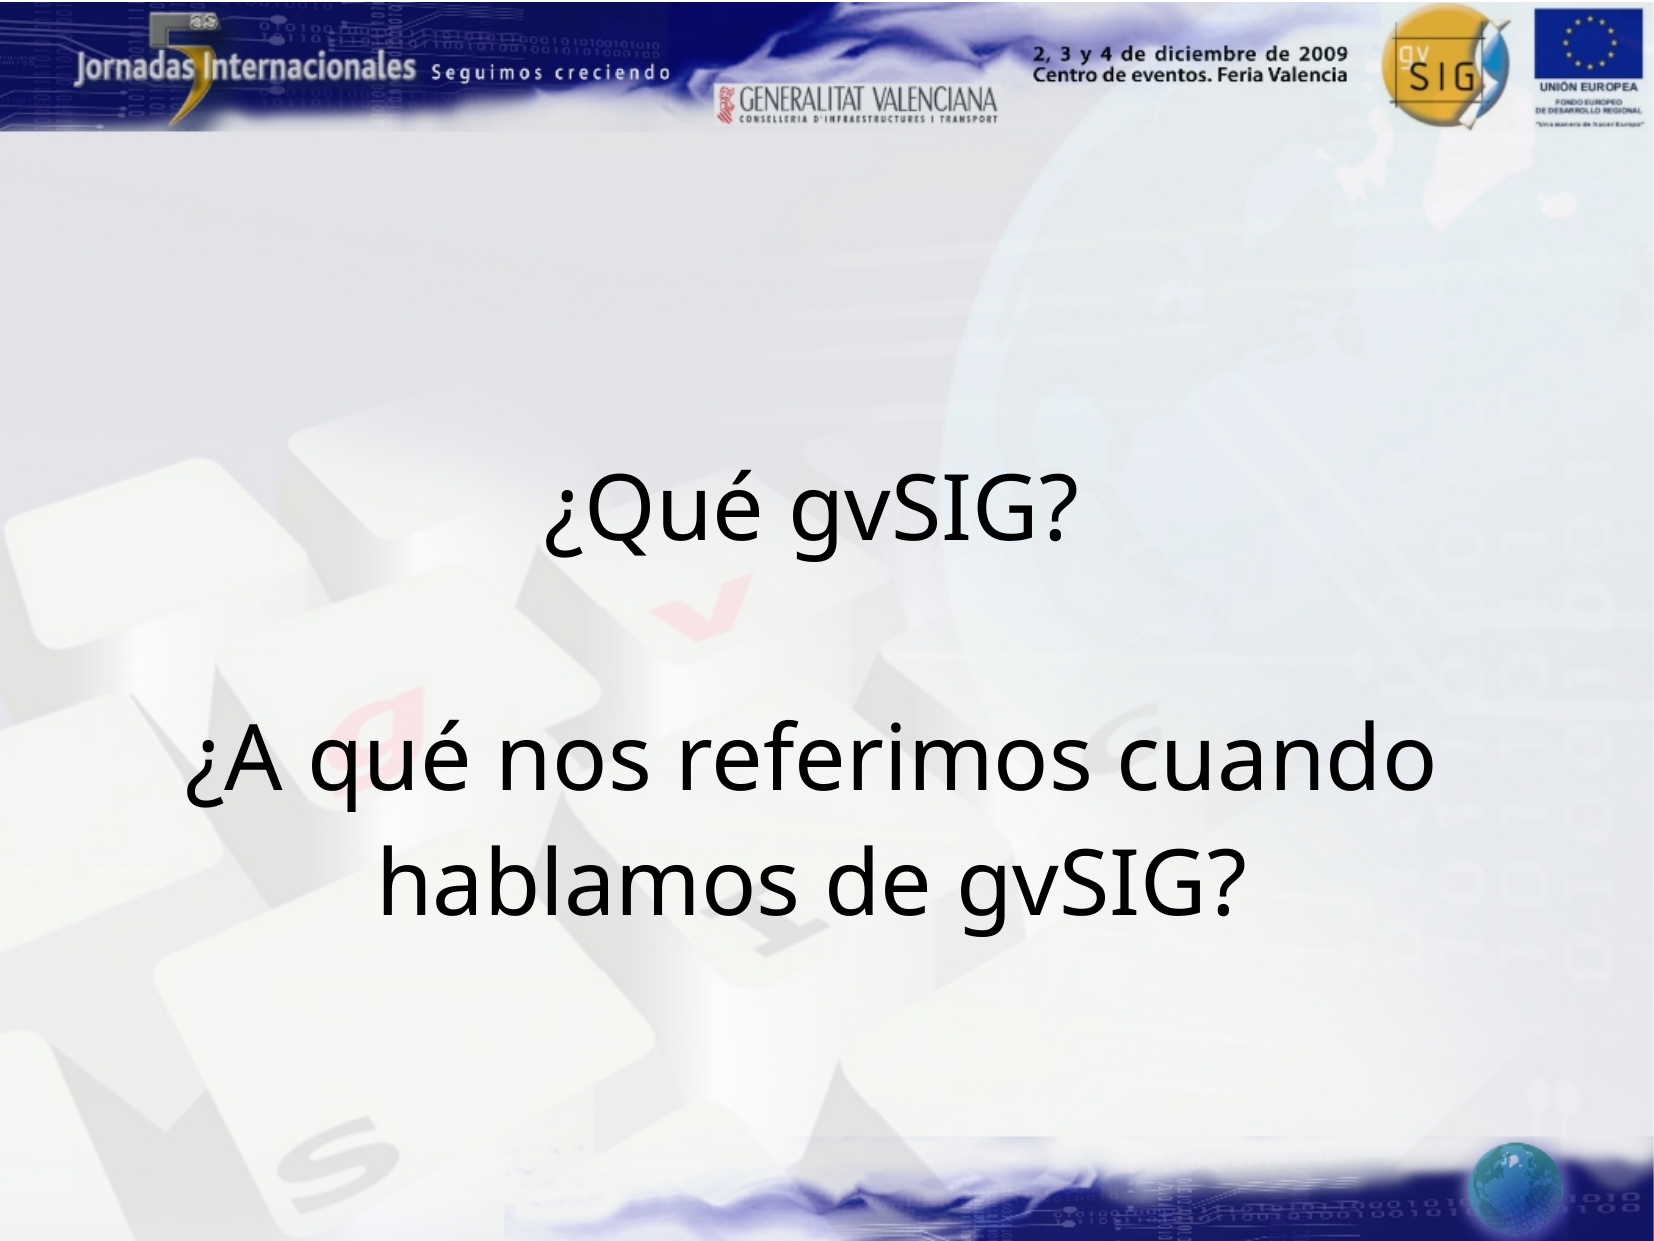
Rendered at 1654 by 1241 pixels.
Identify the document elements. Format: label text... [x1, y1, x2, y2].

picture [0, 2, 1654, 1241]
text_box ¿Qué gvSIG? ¿A qué nos referimos cuando hablamos de gvSIG? [118, 237, 1506, 1106]
